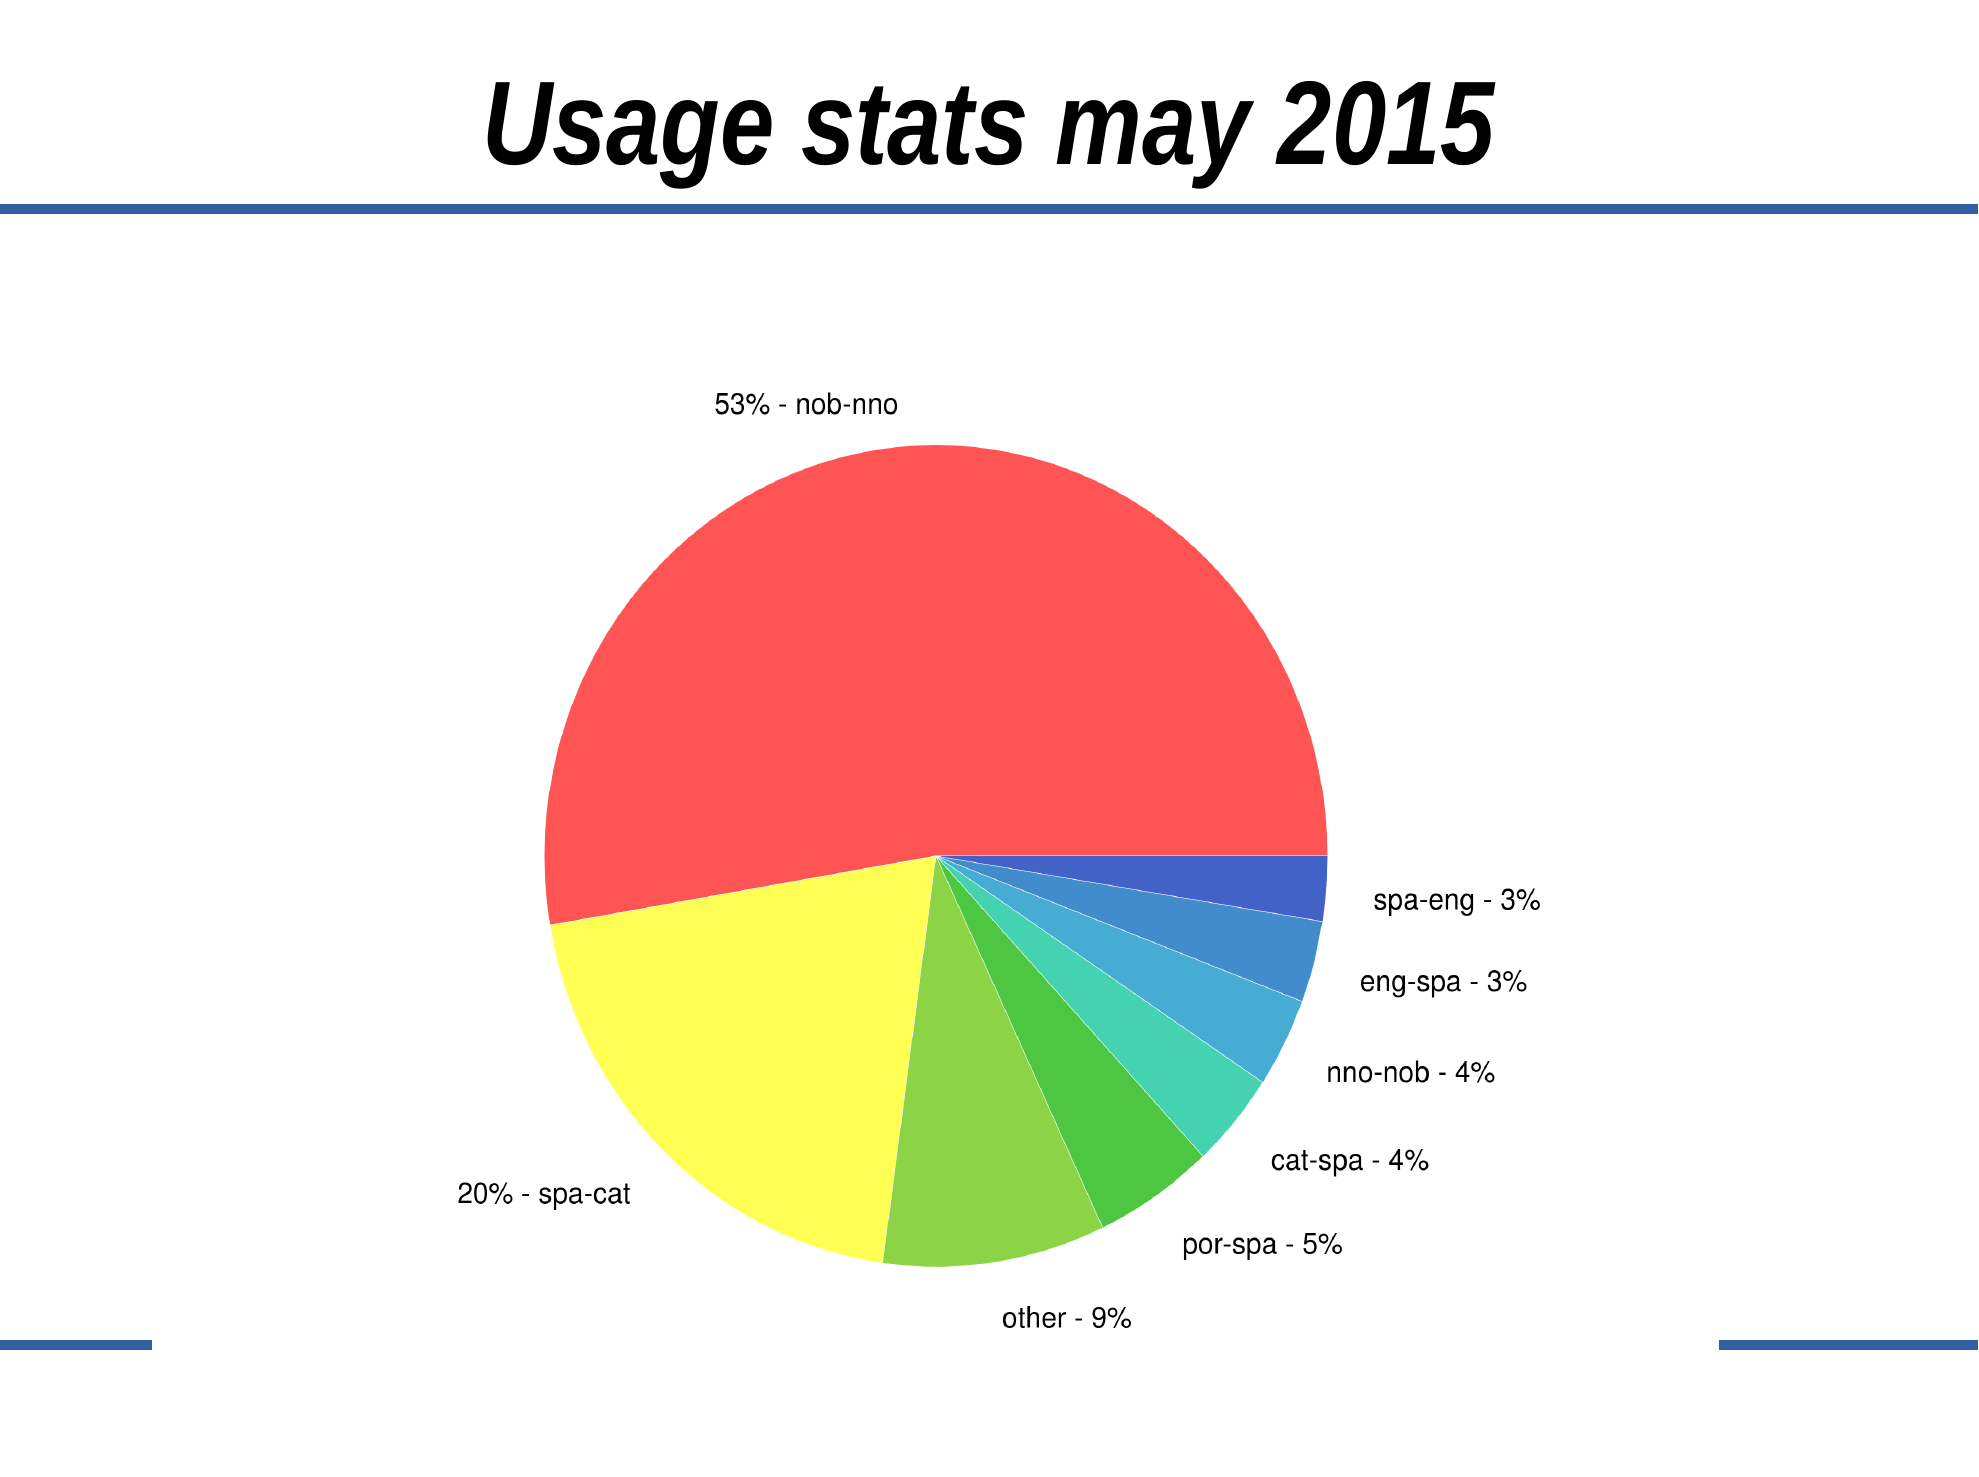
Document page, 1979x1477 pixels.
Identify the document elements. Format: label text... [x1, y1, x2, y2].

picture [152, 265, 1719, 1477]
title Usage stats may 2015 [0, 30, 1979, 203]
